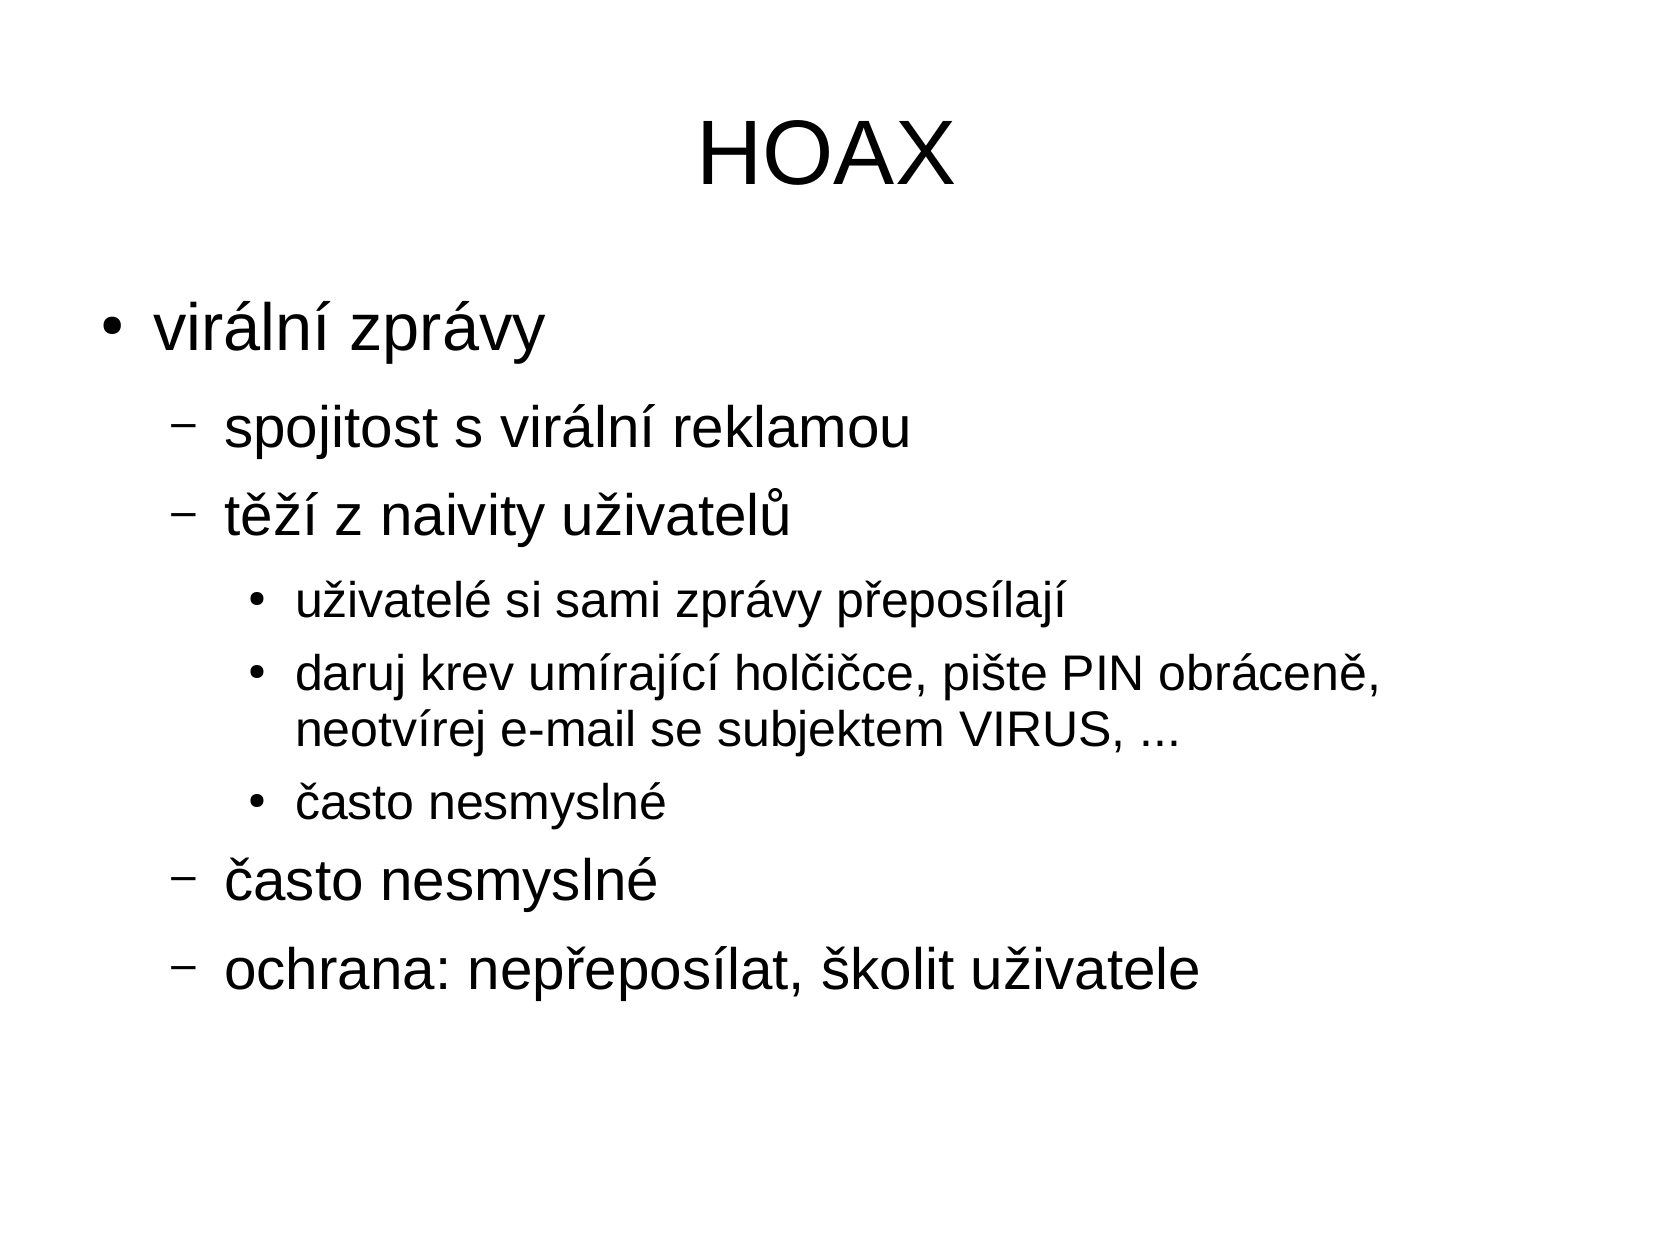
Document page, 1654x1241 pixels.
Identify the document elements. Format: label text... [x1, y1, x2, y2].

list virální zprávy spojitost s virální reklamou těží z naivity uživatelů uživatelé si sami zprávy přeposílají daruj krev umírající holčičce, pište PIN obráceně, neotvírej e-mail se subjektem VIRUS, ... často nesmyslné často nesmyslné ochrana: nepřeposílat, školit uživatele [82, 290, 1571, 1109]
title HOAX [82, 49, 1571, 257]
